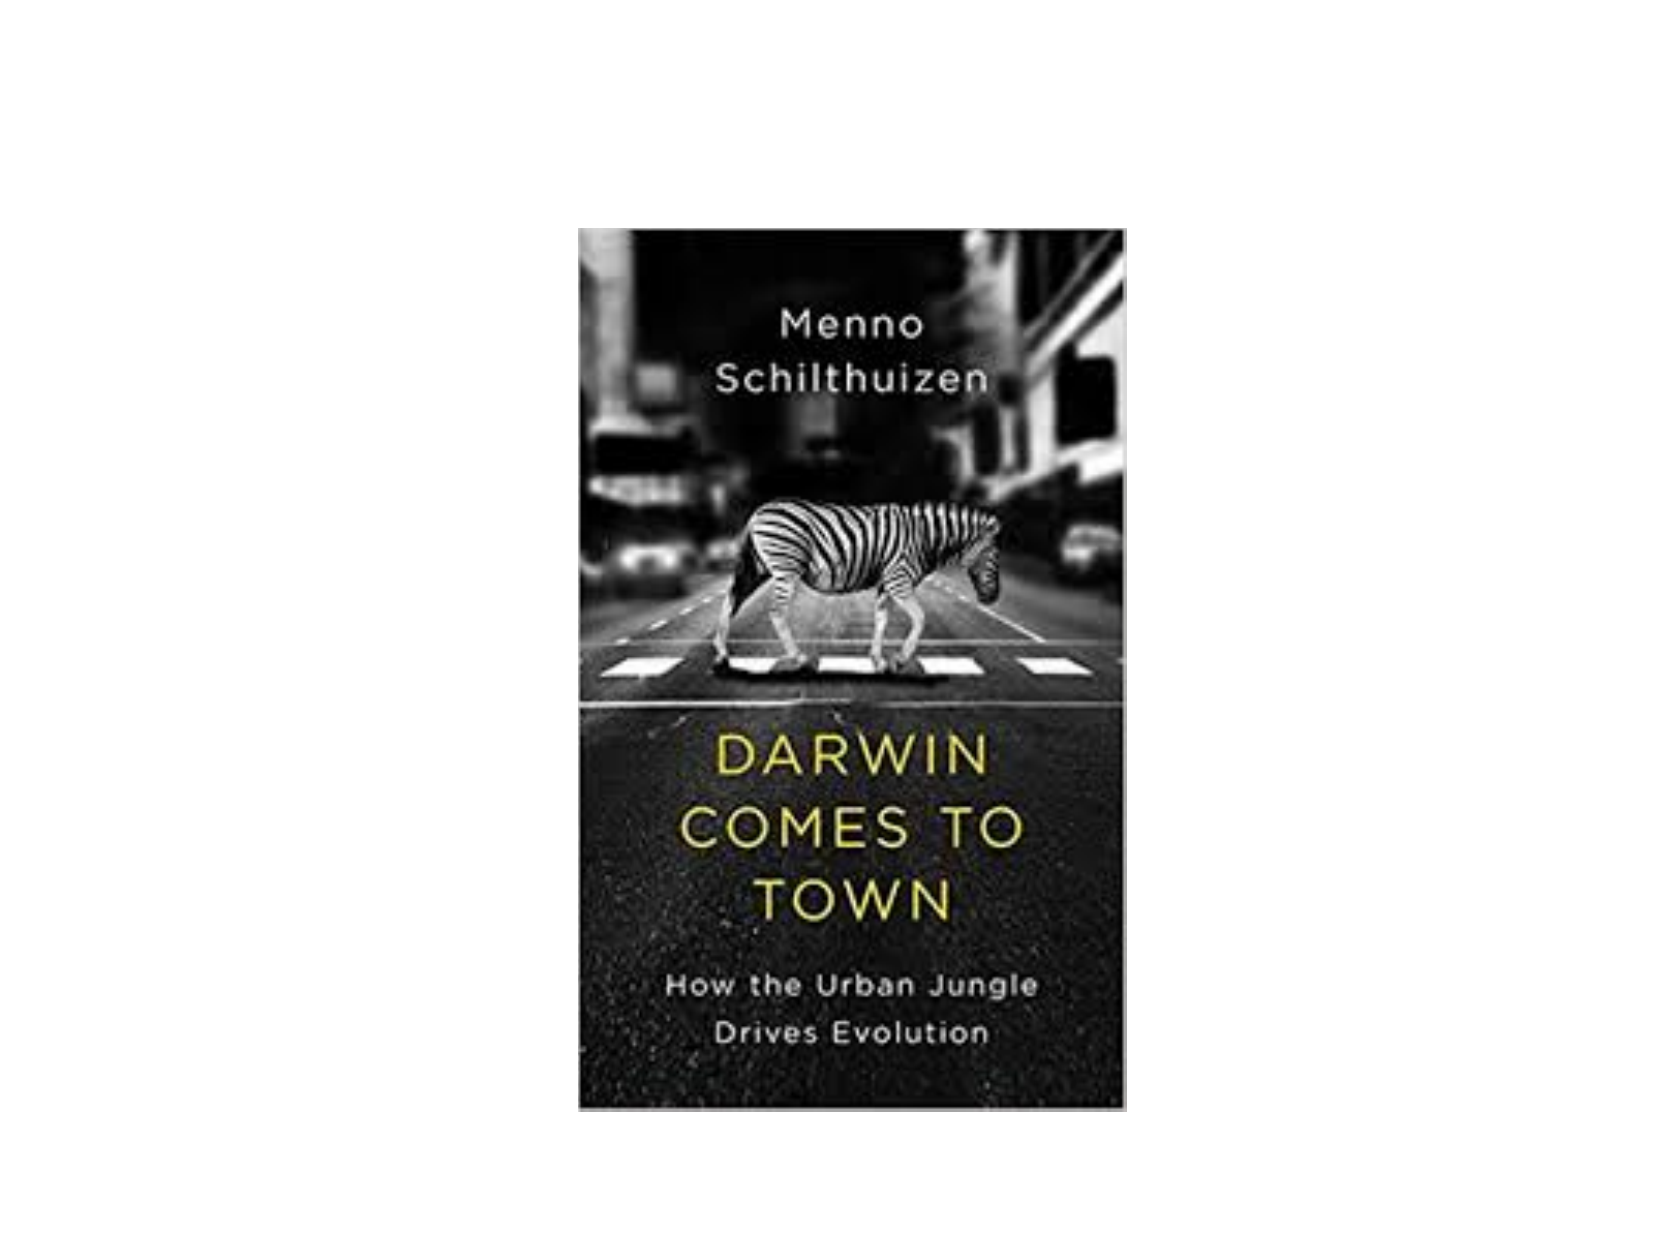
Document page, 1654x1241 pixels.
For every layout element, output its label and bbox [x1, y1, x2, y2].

picture [578, 228, 1127, 1112]
